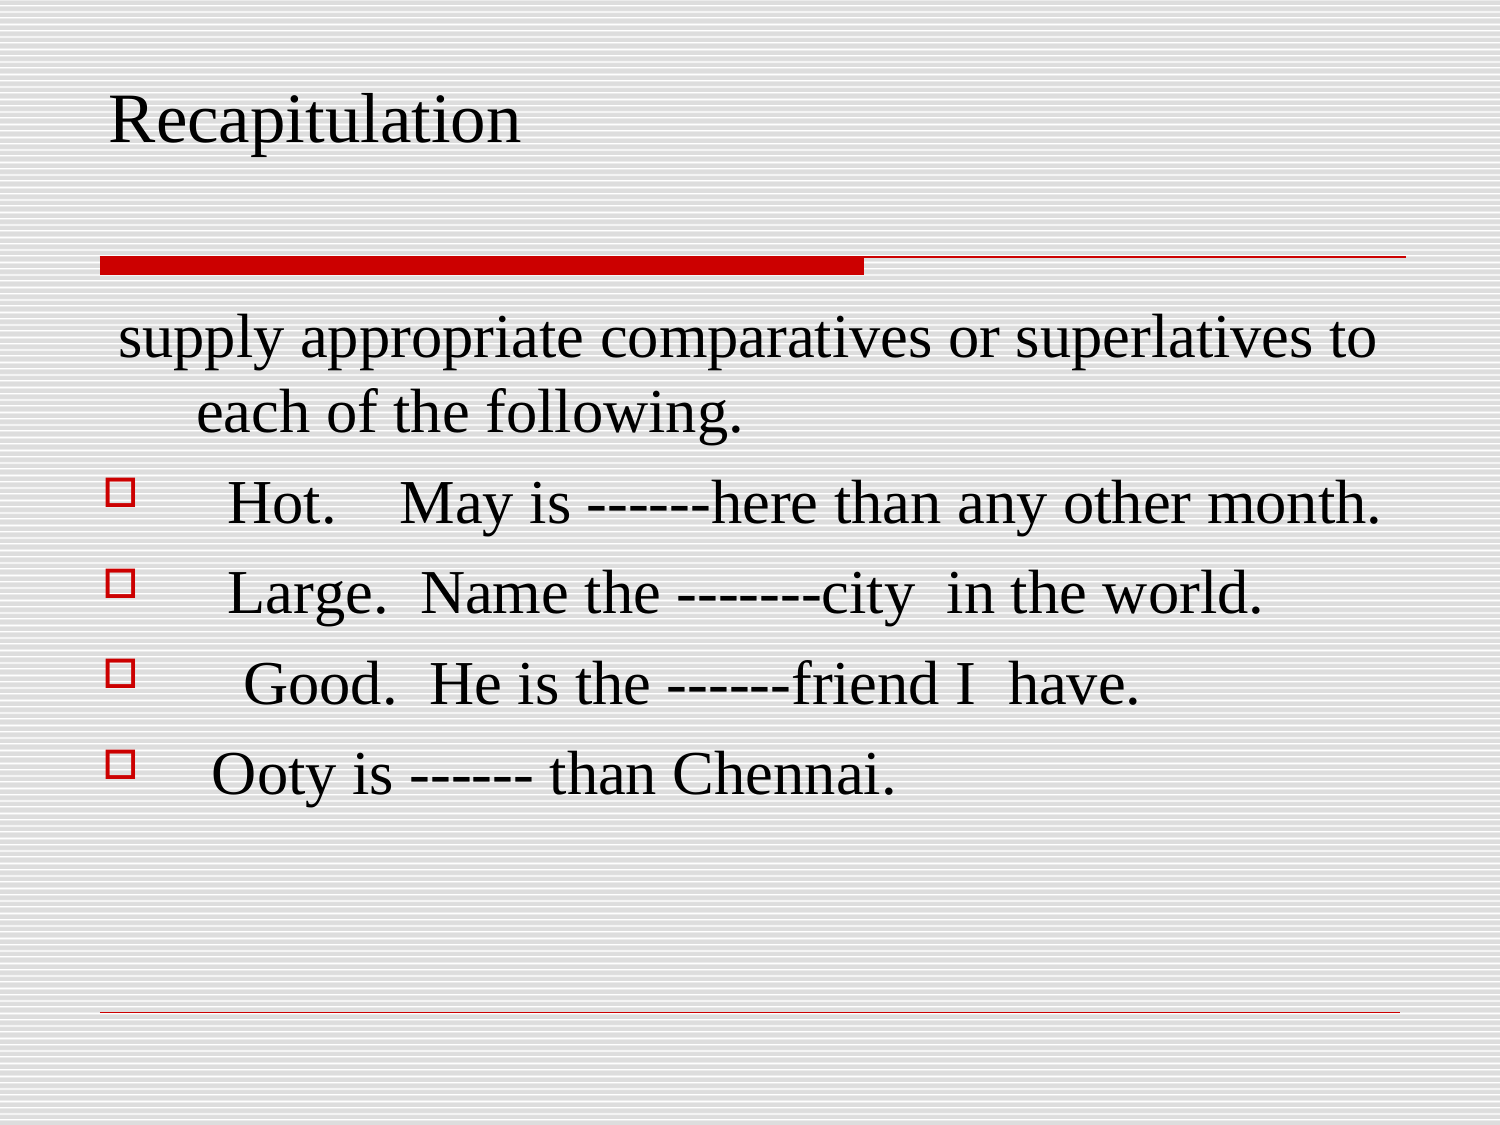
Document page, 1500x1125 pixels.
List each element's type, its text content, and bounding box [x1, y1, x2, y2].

list supply appropriate comparatives or superlatives to each of the following. Hot. May is ------here than any other month. Large. Name the -------city in the world. Good. He is the ------friend I have. Ooty is ------ than Chennai. [87, 287, 1408, 1026]
title Recapitulation [94, 49, 1407, 250]
picture [0, 0, 1500, 1125]
